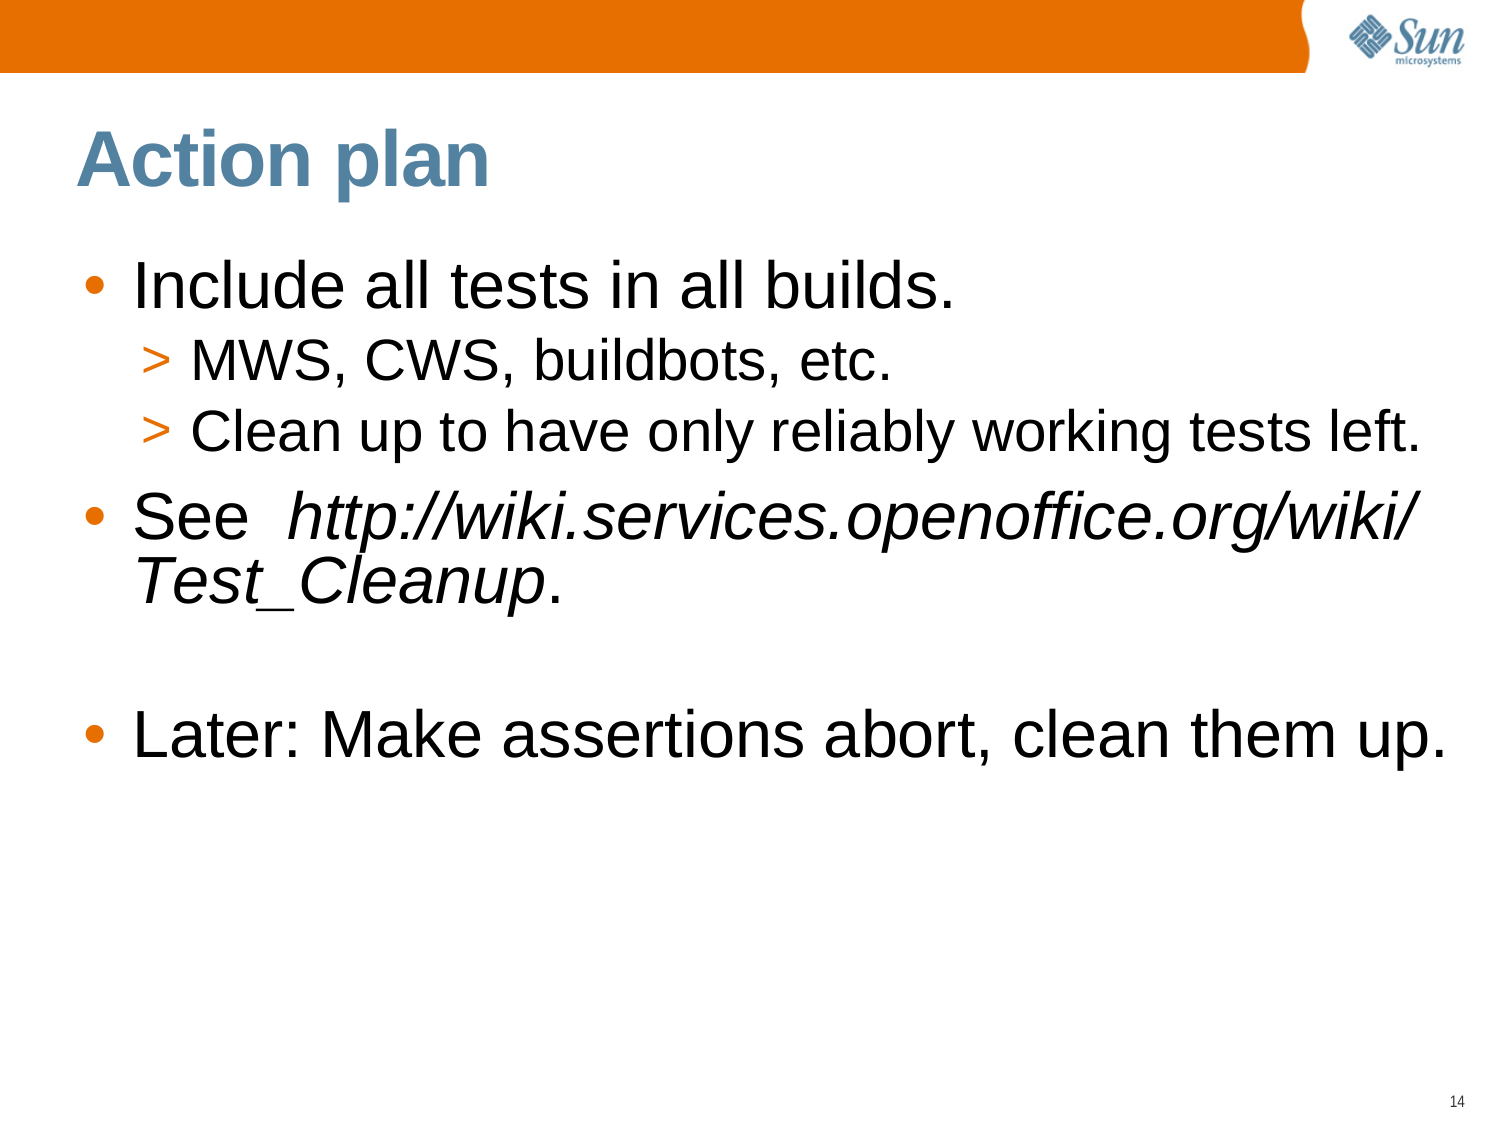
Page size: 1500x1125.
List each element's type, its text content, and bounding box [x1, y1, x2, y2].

list Include all tests in all builds. MWS, CWS, buildbots, etc. Clean up to have only reliably working tests left. See http://wiki.services.openoffice.org/wiki/ Test_Cleanup. Later: Make assertions abort, clean them up. [64, 258, 1455, 1062]
picture [0, 0, 1500, 73]
title Action plan [75, 123, 1437, 227]
